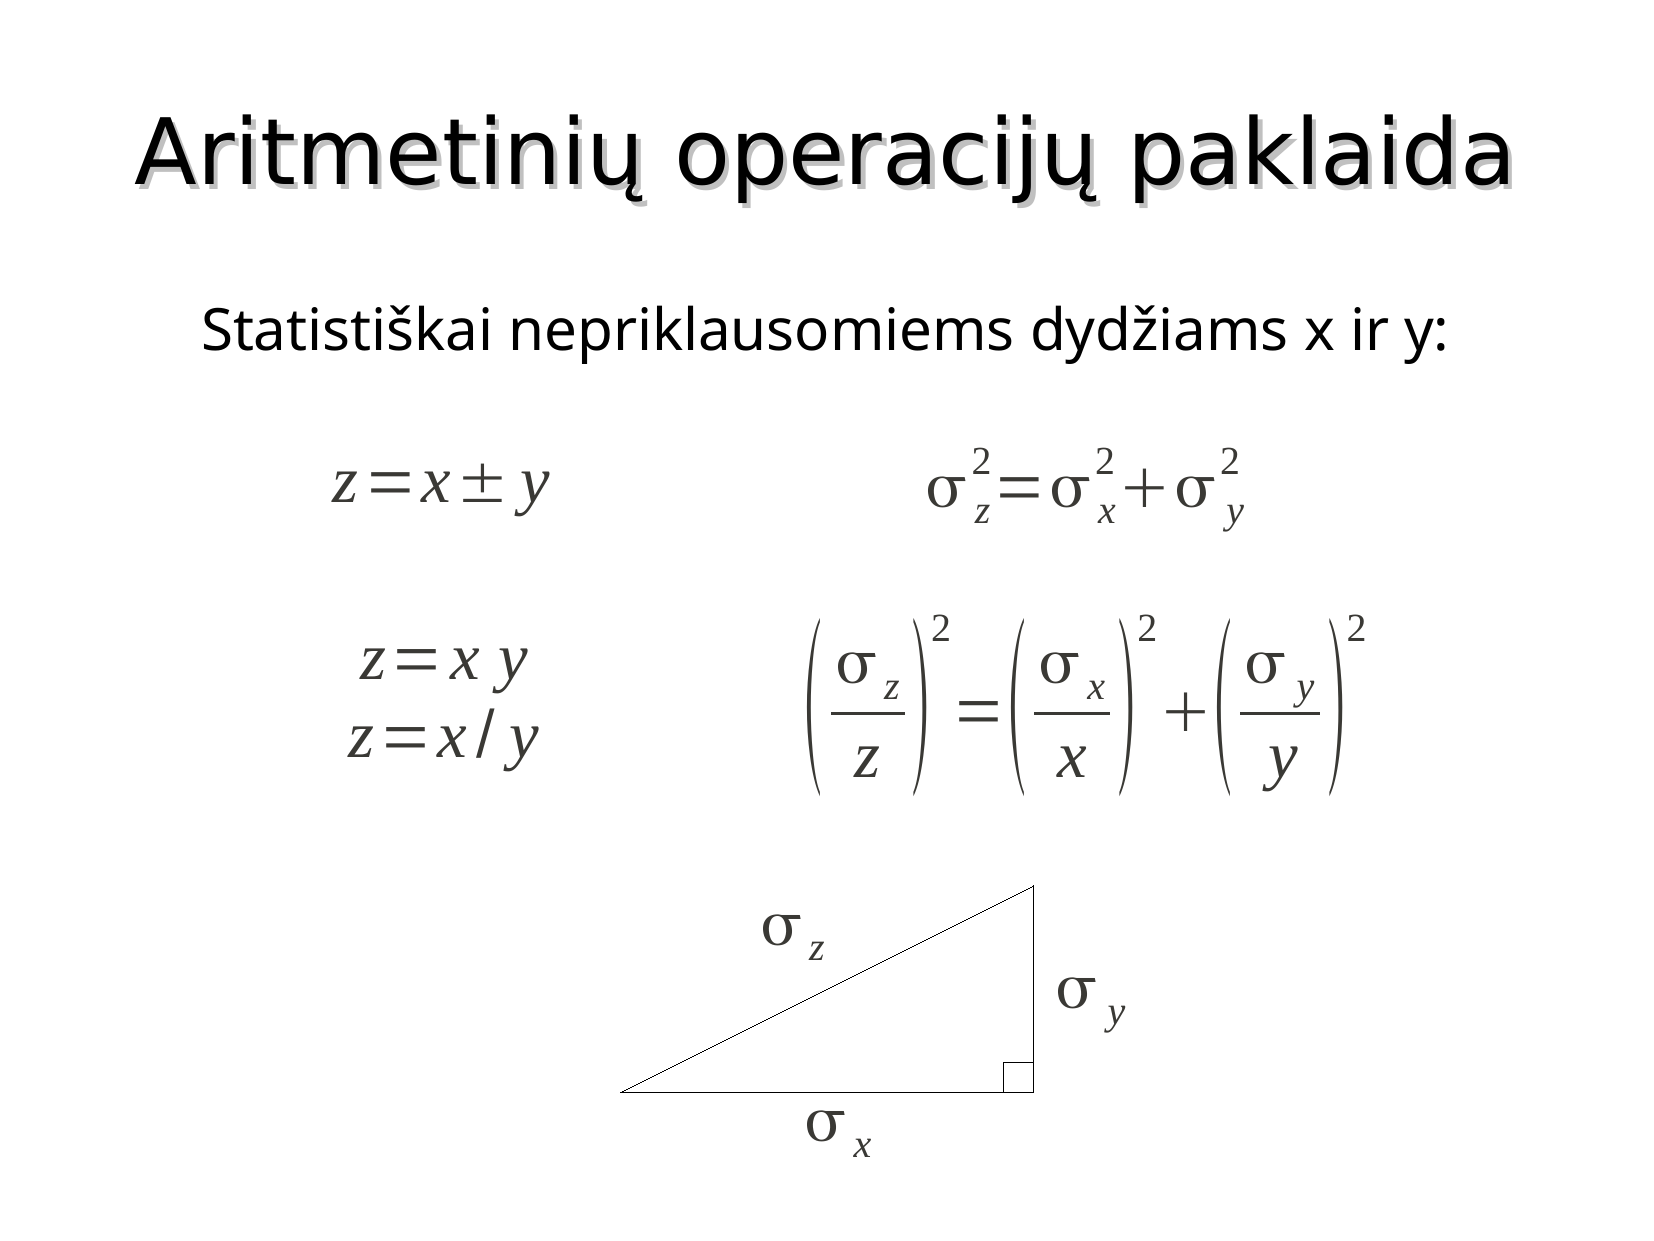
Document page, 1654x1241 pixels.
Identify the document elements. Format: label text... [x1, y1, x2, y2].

chart [797, 1082, 877, 1167]
chart [796, 605, 1374, 801]
chart [1048, 949, 1131, 1034]
chart [918, 438, 1250, 532]
chart [323, 442, 556, 517]
title Aritmetinių operacijų paklaida [82, 56, 1571, 250]
chart [752, 885, 831, 970]
text_box Statistiškai nepriklausomiems dydžiams x ir y: [186, 280, 1551, 366]
chart [338, 620, 545, 772]
